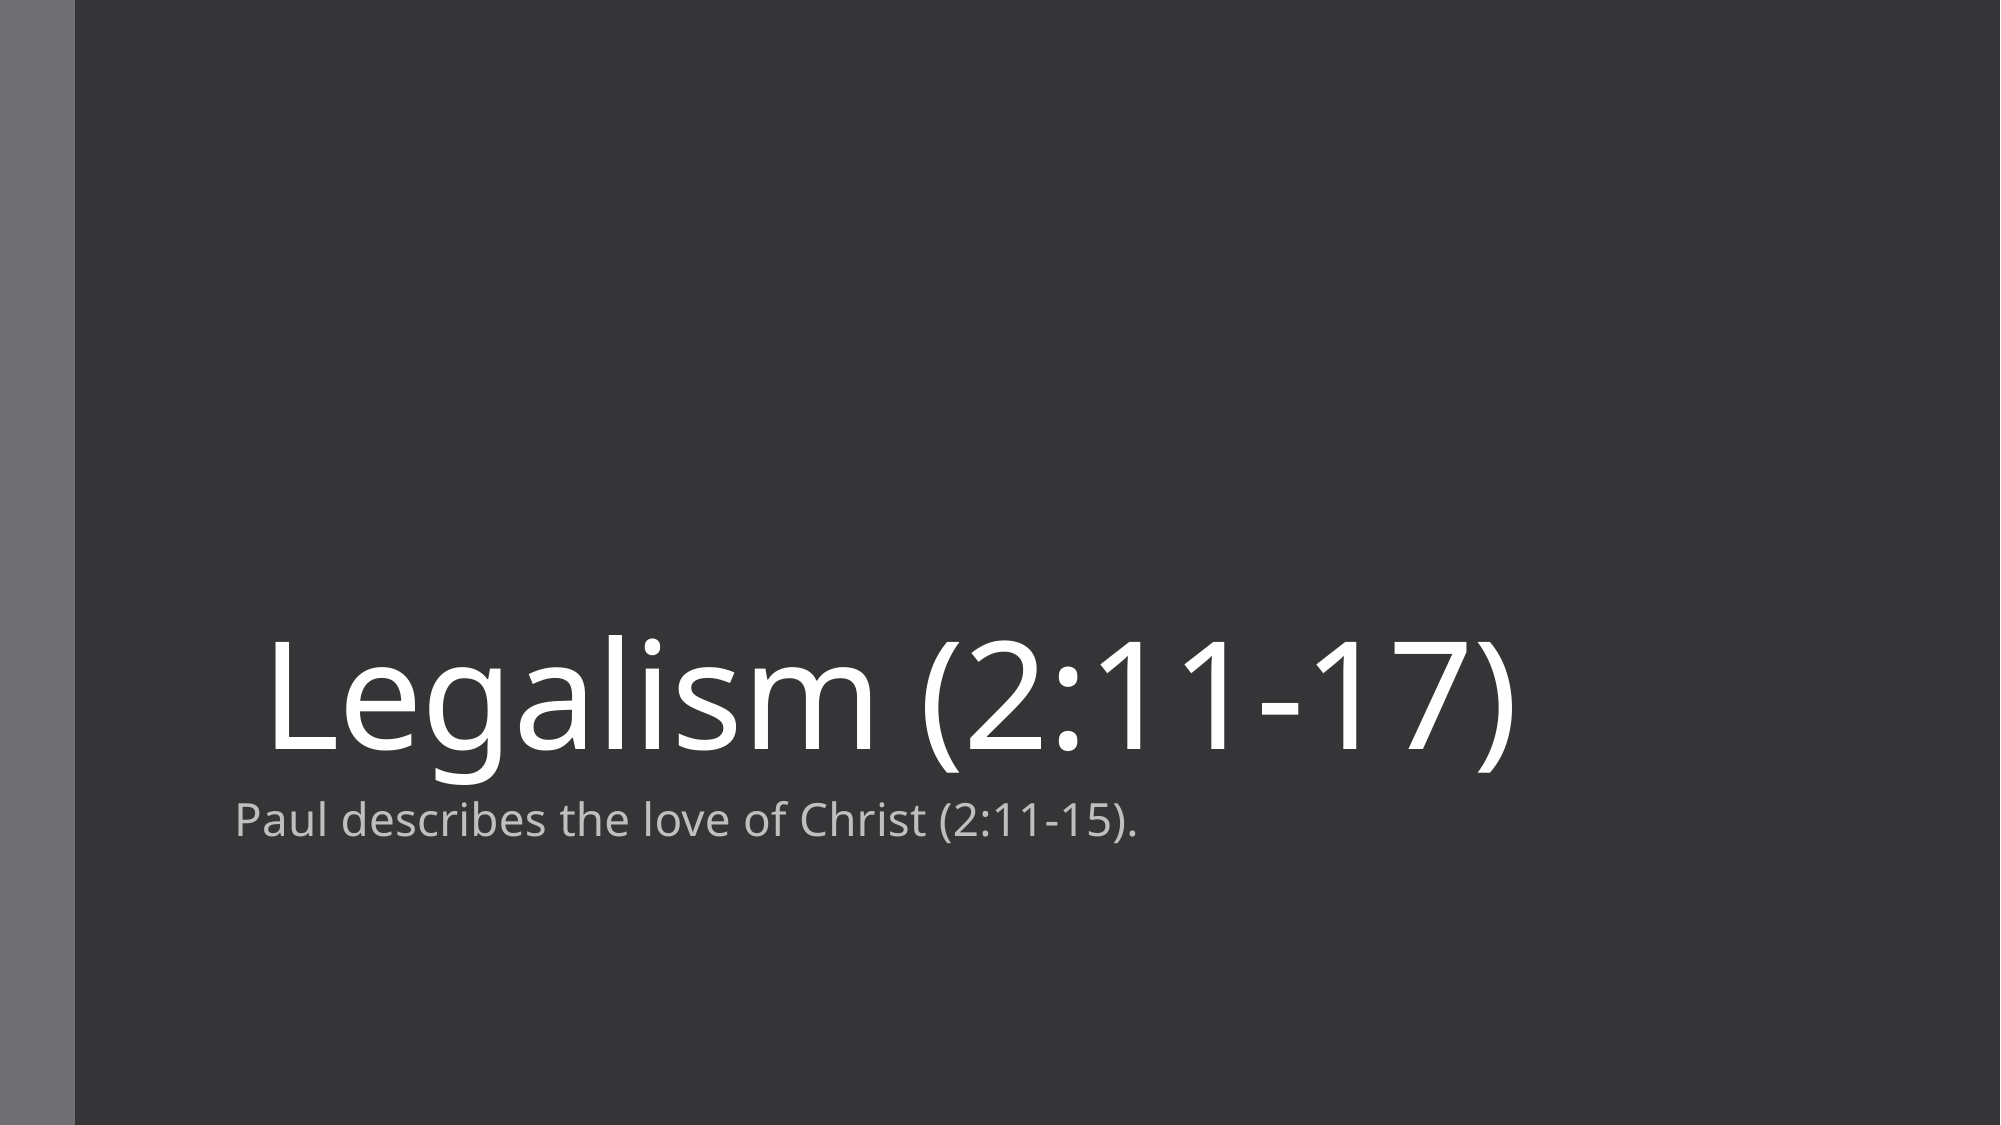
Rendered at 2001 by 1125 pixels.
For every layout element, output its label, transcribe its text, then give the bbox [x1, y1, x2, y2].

title Legalism (2:11-17) [206, 124, 1752, 787]
subtitle Paul describes the love of Christ (2:11-15). [206, 787, 1752, 1066]
